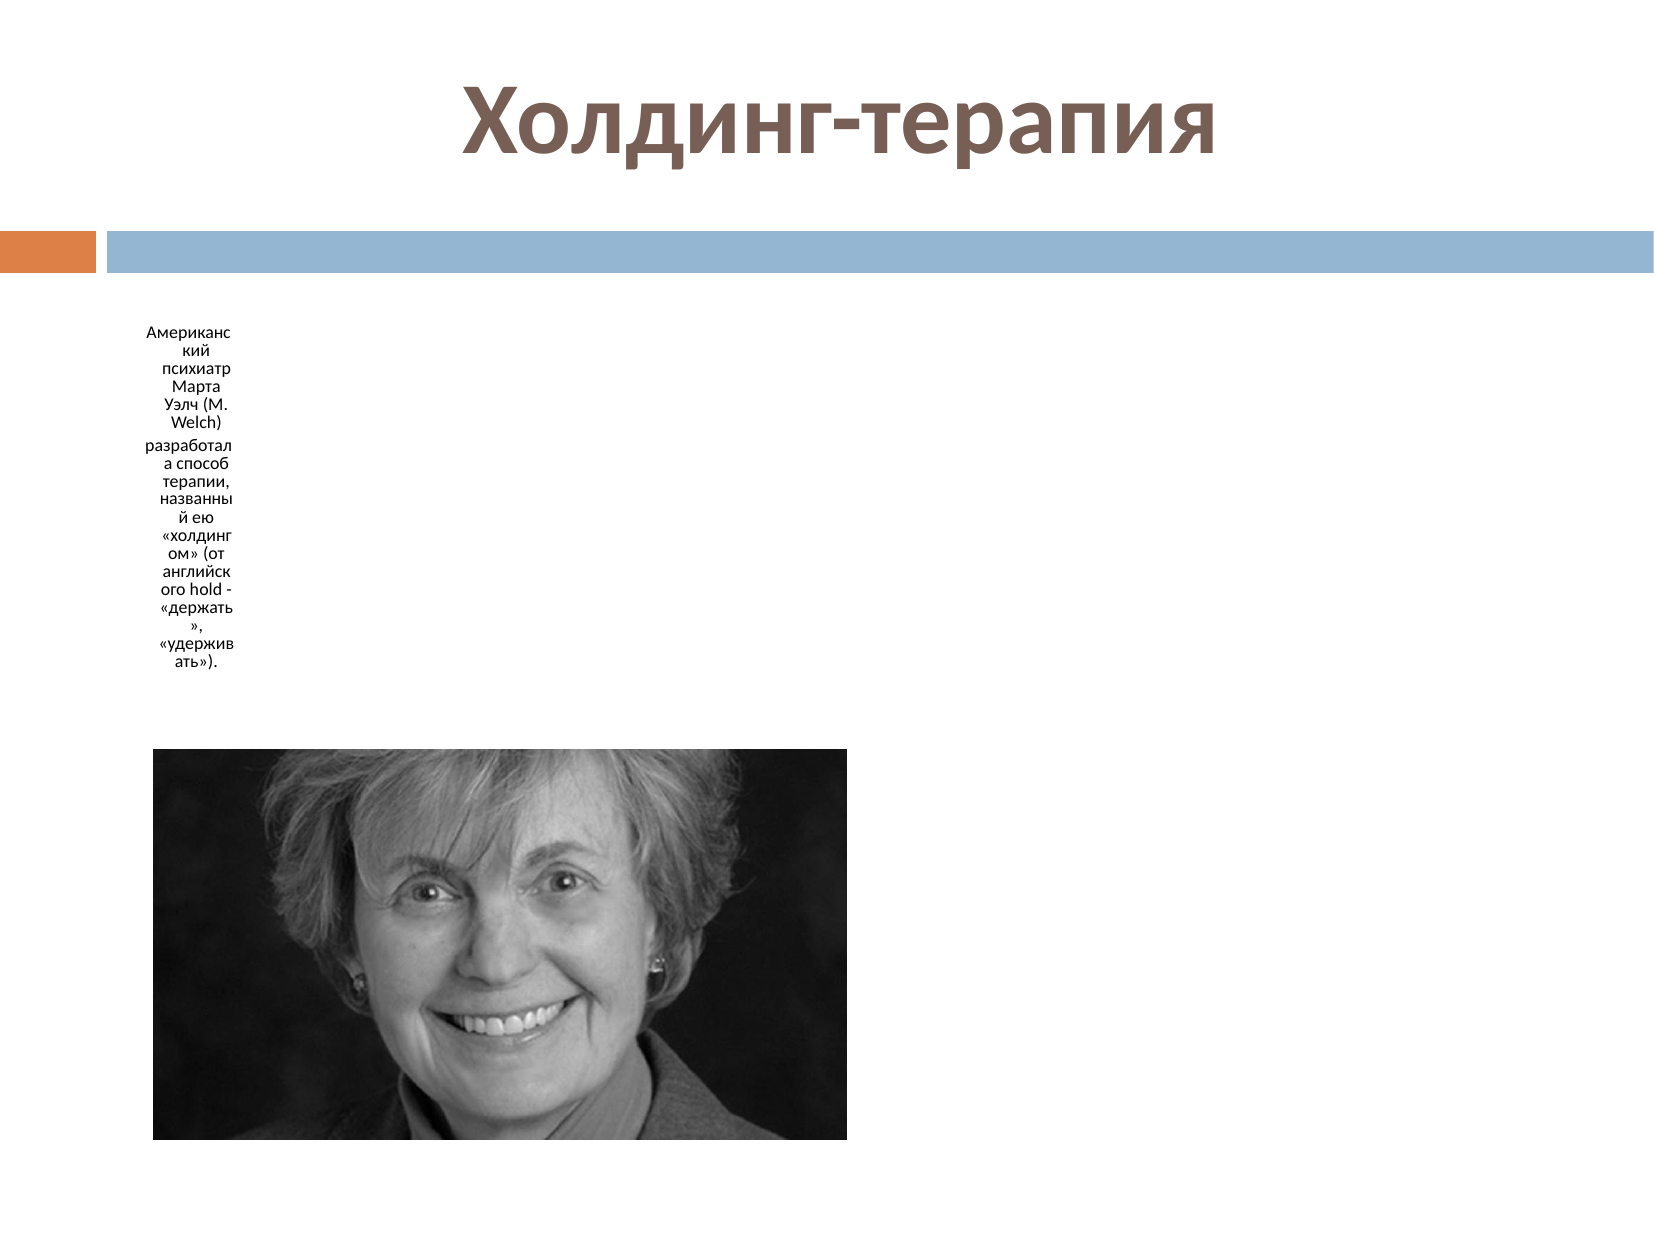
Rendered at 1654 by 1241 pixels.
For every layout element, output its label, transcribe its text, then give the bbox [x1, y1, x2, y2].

picture [153, 749, 847, 1140]
title Холдинг-терапия [110, 49, 1571, 207]
list Американский психиатр Марта Уэлч (М. Welch) разработала способ терапии, названный ею «холдингом» (от английского hold - «держать», «удерживать»). [82, 316, 1585, 1117]
